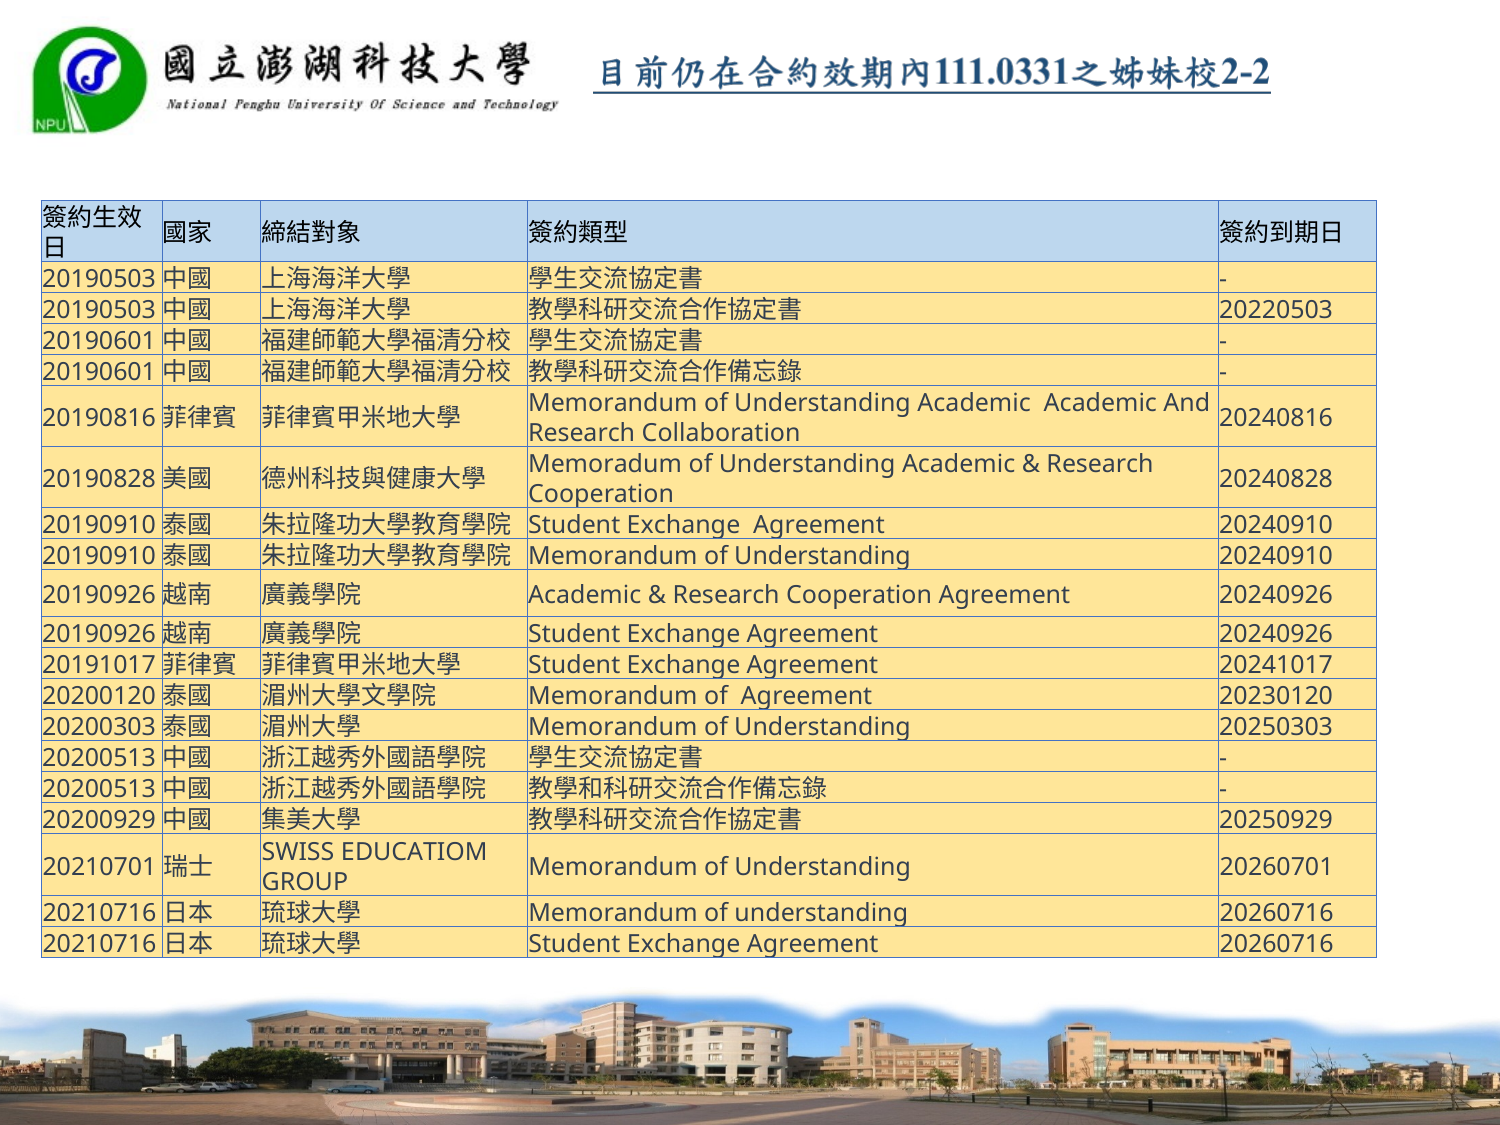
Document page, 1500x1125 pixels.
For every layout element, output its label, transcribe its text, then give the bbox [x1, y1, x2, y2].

table_cell 20200513 [42, 741, 162, 771]
table_cell 20210716 [42, 896, 162, 926]
table_cell 20200303 [42, 710, 162, 740]
table_cell 中國 [163, 293, 260, 323]
table_cell 20260716 [1219, 896, 1376, 926]
table_cell - [1219, 324, 1376, 354]
table_cell 菲律賓甲米地大學 [261, 386, 527, 446]
table_cell - [1219, 355, 1376, 385]
table_cell 上海海洋大學 [261, 262, 527, 292]
table_cell 20190828 [42, 447, 162, 507]
table_cell 20190816 [42, 386, 162, 446]
table_cell 20190926 [42, 570, 162, 616]
table_cell 20190601 [42, 355, 162, 385]
table_cell 20240926 [1219, 617, 1376, 647]
table_cell 20200513 [42, 772, 162, 802]
table_cell 20241017 [1219, 648, 1376, 678]
table_cell 教學科研交流合作備忘錄 [528, 355, 1218, 385]
table_cell Memorandum of Understanding [528, 539, 1218, 569]
table_cell 泰國 [163, 710, 260, 740]
table_cell 日本 [163, 896, 260, 926]
table_cell 20210701 [42, 834, 162, 895]
table_cell 20230120 [1219, 679, 1376, 709]
table_header 簽約生效日 [42, 201, 162, 261]
table_cell 泰國 [163, 679, 260, 709]
table_cell 20190910 [42, 508, 162, 538]
table_cell 中國 [163, 262, 260, 292]
table_cell 20190926 [42, 617, 162, 647]
table_cell 20240816 [1219, 386, 1376, 446]
table_cell 學生交流協定書 [528, 741, 1218, 771]
table_cell Memorandum of understanding [528, 896, 1218, 926]
table_cell SWISS EDUCATIOM GROUP [261, 834, 527, 895]
table_cell 學生交流協定書 [528, 262, 1218, 292]
table_cell 集美大學 [261, 803, 527, 833]
table_cell 泰國 [163, 508, 260, 538]
table_cell 廣義學院 [261, 570, 527, 616]
table_cell Student Exchange Agreement [528, 648, 1218, 678]
table_cell 越南 [163, 570, 260, 616]
table_cell 20260701 [1219, 834, 1376, 895]
table_cell Memorandum of Understanding [528, 834, 1218, 895]
table_cell 日本 [163, 927, 260, 957]
table_cell 福建師範大學福清分校 [261, 355, 527, 385]
table_cell 美國 [163, 447, 260, 507]
table_cell Student Exchange Agreement [528, 617, 1218, 647]
table_cell Memorandum of Agreement [528, 679, 1218, 709]
table_cell Academic & Research Cooperation Agreement [528, 570, 1218, 616]
table_cell 中國 [163, 324, 260, 354]
table_cell 德州科技與健康大學 [261, 447, 527, 507]
table_cell Memorandum of Understanding [528, 710, 1218, 740]
table_cell 湄州大學 [261, 710, 527, 740]
table_cell 上海海洋大學 [261, 293, 527, 323]
table_header 締結對象 [261, 201, 527, 261]
table_header 簽約到期日 [1219, 201, 1376, 261]
table_cell 浙江越秀外國語學院 [261, 772, 527, 802]
table_cell 中國 [163, 741, 260, 771]
table_cell 20240926 [1219, 570, 1376, 616]
table_cell 朱拉隆功大學教育學院 [261, 539, 527, 569]
table_cell 20200929 [42, 803, 162, 833]
table_cell 20240828 [1219, 447, 1376, 507]
table_cell 中國 [163, 803, 260, 833]
table_cell Memorandum of Understanding Academic Academic And Research Collaboration [528, 386, 1218, 446]
table_cell 20190503 [42, 293, 162, 323]
table_cell 浙江越秀外國語學院 [261, 741, 527, 771]
table_cell 20240910 [1219, 539, 1376, 569]
table_cell 20240910 [1219, 508, 1376, 538]
table_cell 20220503 [1219, 293, 1376, 323]
picture [0, 0, 1500, 1125]
table_cell 教學和科研交流合作備忘錄 [528, 772, 1218, 802]
table_cell 20190503 [42, 262, 162, 292]
table_cell 中國 [163, 355, 260, 385]
table_cell 廣義學院 [261, 617, 527, 647]
table_cell 菲律賓 [163, 386, 260, 446]
table_cell 20250929 [1219, 803, 1376, 833]
table_cell 琉球大學 [261, 896, 527, 926]
table_cell Student Exchange Agreement [528, 508, 1218, 538]
table_cell - [1219, 772, 1376, 802]
table_cell 中國 [163, 772, 260, 802]
table_cell 湄州大學文學院 [261, 679, 527, 709]
table_cell 越南 [163, 617, 260, 647]
table_cell 20250303 [1219, 710, 1376, 740]
table_cell 福建師範大學福清分校 [261, 324, 527, 354]
table_cell 20210716 [42, 927, 162, 957]
table_cell 朱拉隆功大學教育學院 [261, 508, 527, 538]
table_cell 20190601 [42, 324, 162, 354]
table_cell 20190910 [42, 539, 162, 569]
table_cell 菲律賓 [163, 648, 260, 678]
table_cell - [1219, 741, 1376, 771]
table_cell - [1219, 262, 1376, 292]
table_cell 教學科研交流合作協定書 [528, 293, 1218, 323]
table_cell 教學科研交流合作協定書 [528, 803, 1218, 833]
table_cell 20200120 [42, 679, 162, 709]
table_cell 美國 [163, 479, 173, 487]
table_cell 泰國 [163, 539, 260, 569]
table_cell 瑞士 [163, 834, 260, 895]
table_header 國家 [163, 201, 260, 261]
table_cell 菲律賓甲米地大學 [261, 648, 527, 678]
table_header 簽約類型 [528, 201, 1218, 261]
table_cell Memoradum of Understanding Academic & Research Cooperation [528, 447, 1218, 507]
table_cell 20191017 [42, 648, 162, 678]
table_cell 學生交流協定書 [528, 324, 1218, 354]
table_cell 琉球大學 [261, 927, 527, 957]
table_cell Student Exchange Agreement [528, 927, 1218, 957]
table_cell 20260716 [1219, 927, 1376, 957]
